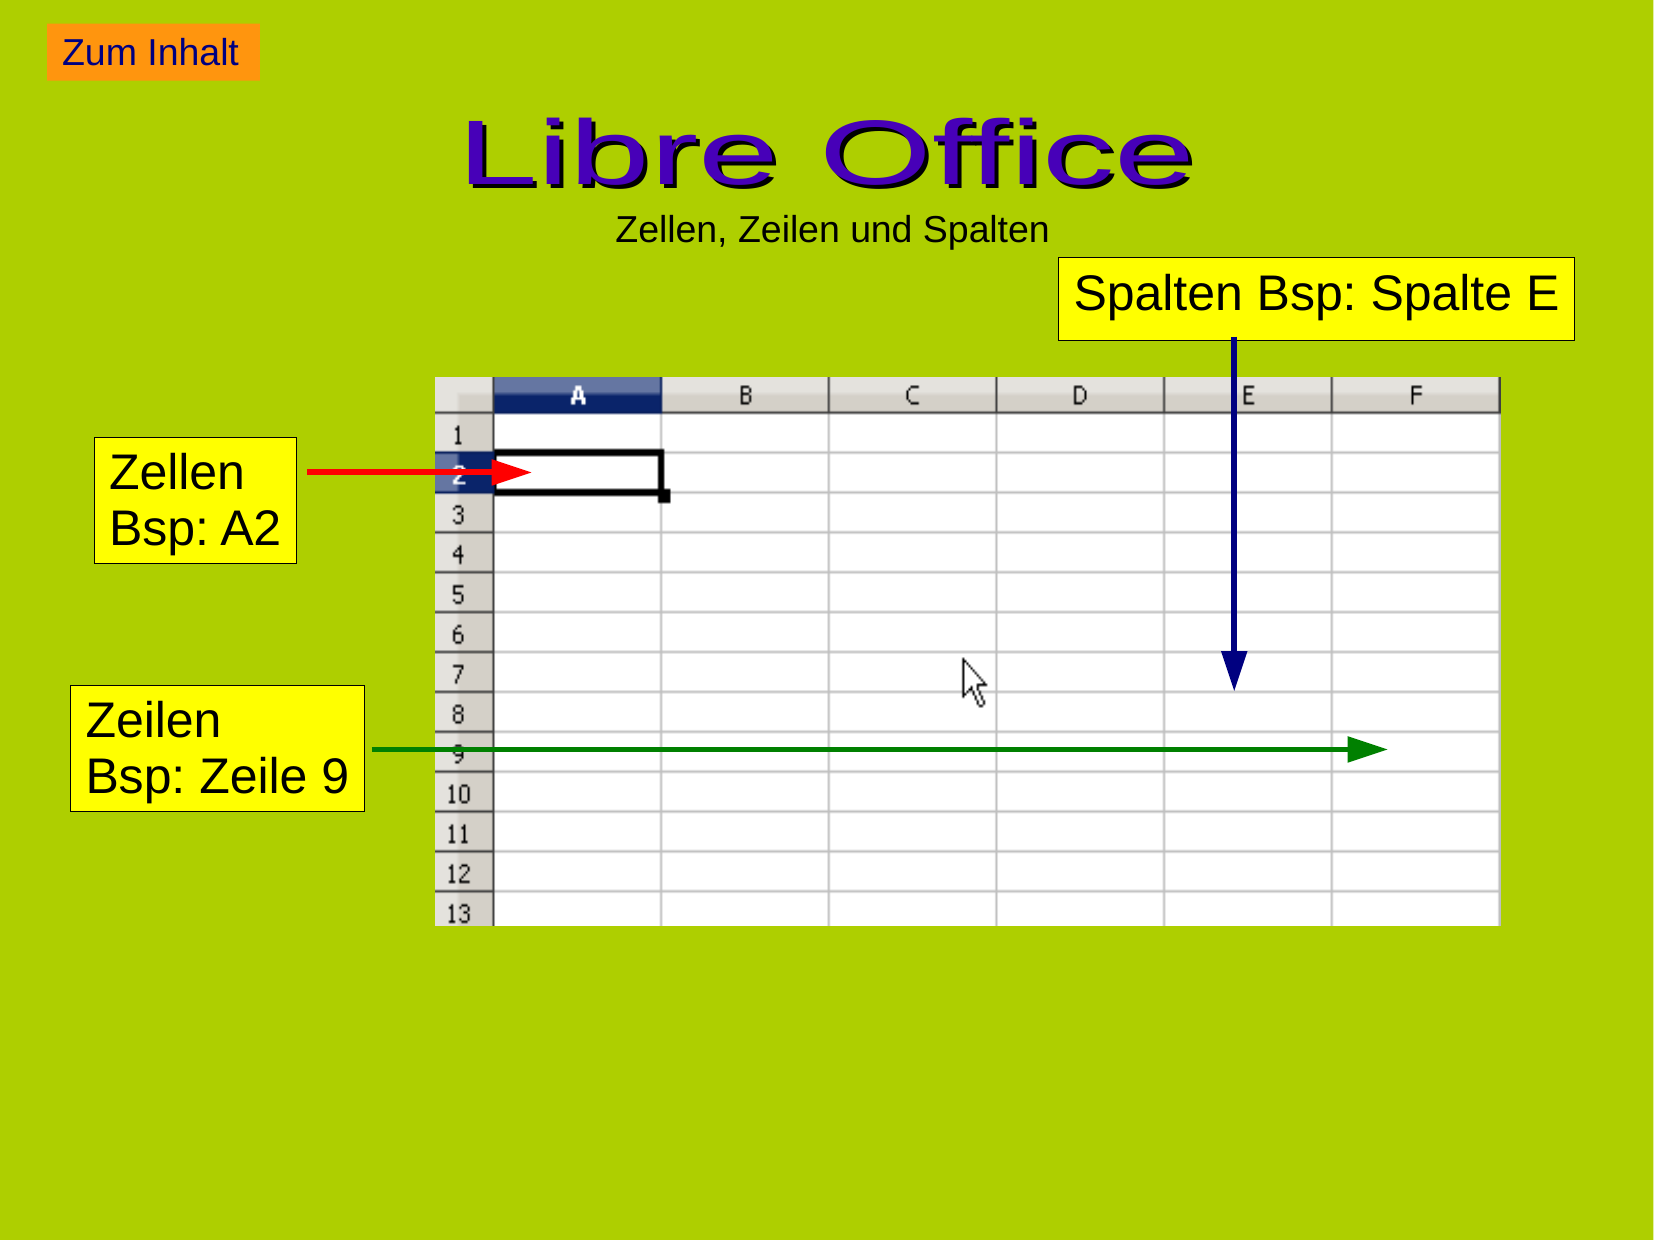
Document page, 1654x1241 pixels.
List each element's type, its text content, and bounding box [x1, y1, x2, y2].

picture [435, 377, 1501, 926]
title Libre Office [82, 49, 1571, 257]
text_box Zellen, Zeilen und Spalten [460, 200, 1205, 258]
text_box Zum Inhalt [47, 23, 260, 81]
text_box Spalten Bsp: Spalte E [1058, 257, 1575, 341]
text_box Zellen Bsp: A2 [94, 437, 297, 564]
text_box Zeilen Bsp: Zeile 9 [70, 685, 365, 812]
